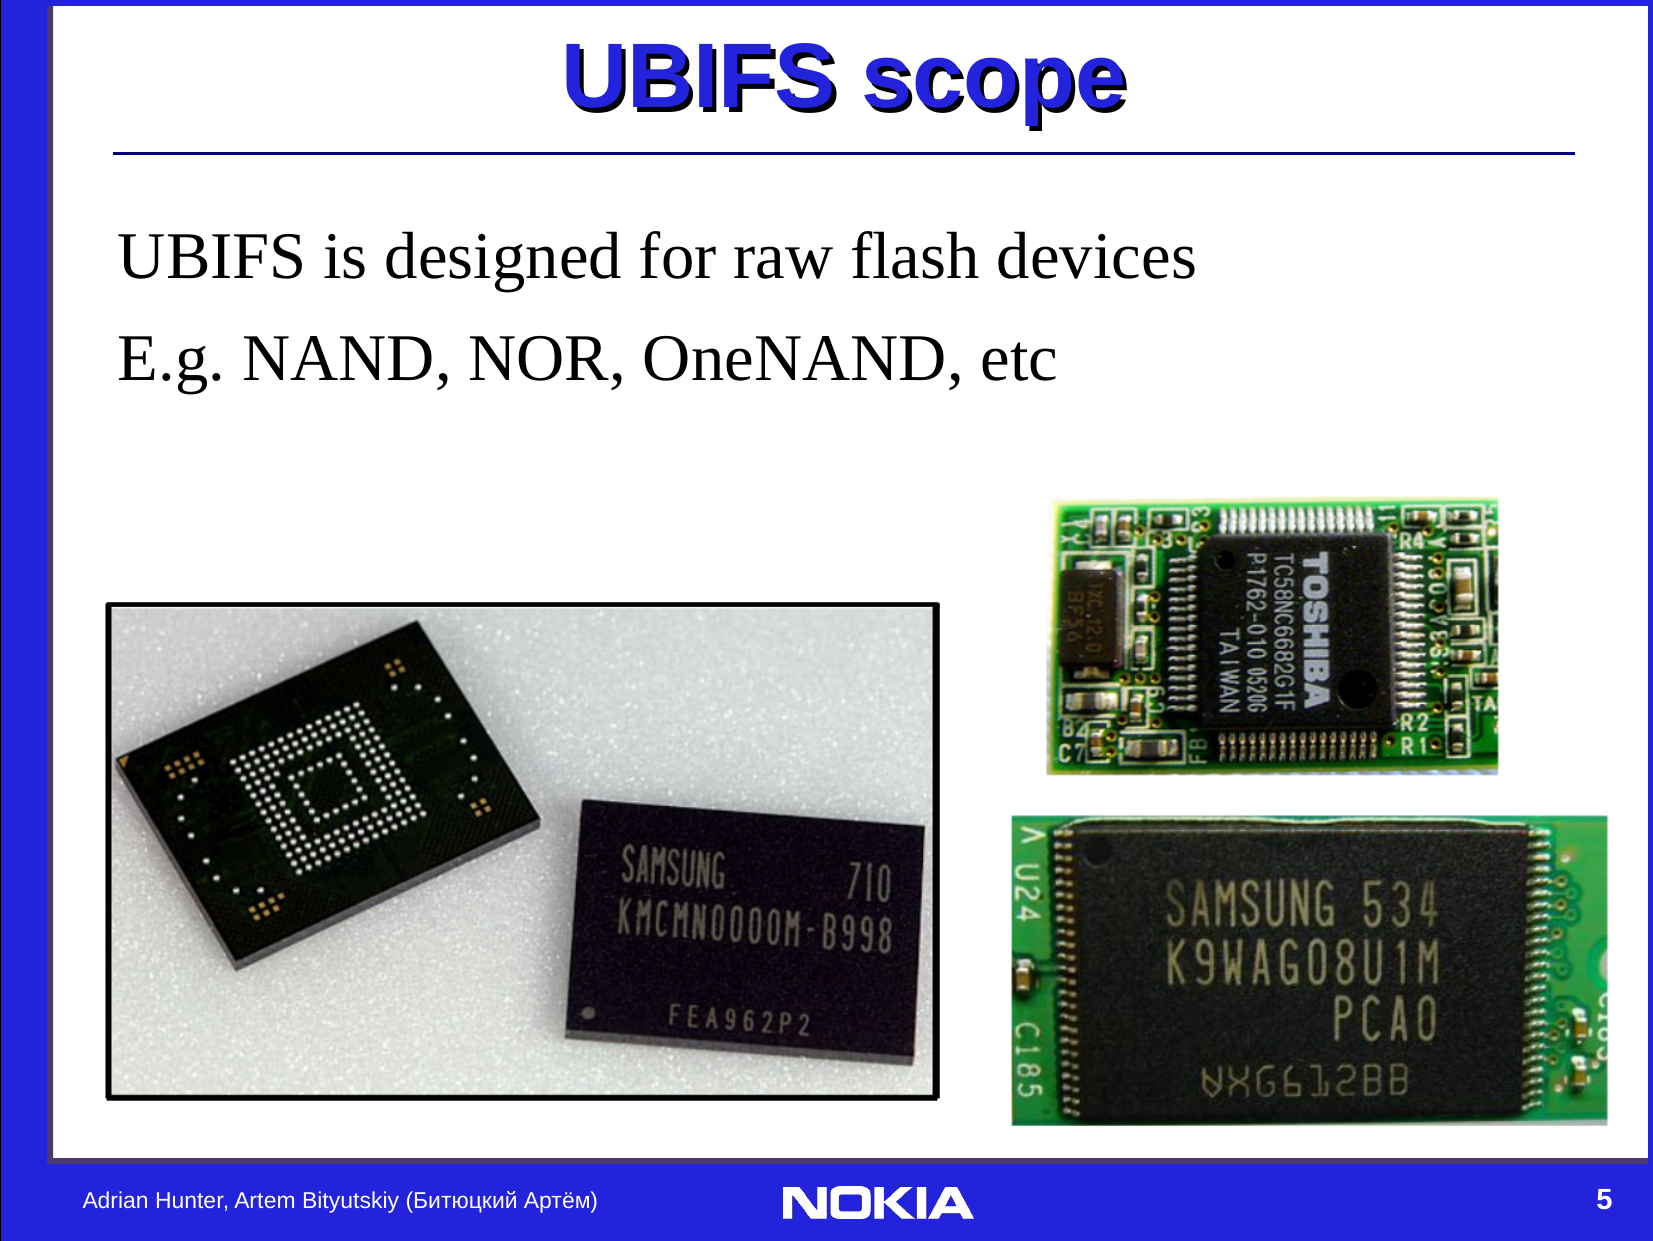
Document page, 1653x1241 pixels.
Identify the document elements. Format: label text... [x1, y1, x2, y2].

picture [102, 492, 1615, 1132]
title UBIFS scope [100, 2, 1588, 151]
list UBIFS is designed for raw flash devices E.g. NAND, NOR, OneNAND, etc [100, 219, 1588, 1072]
picture [783, 1186, 974, 1219]
